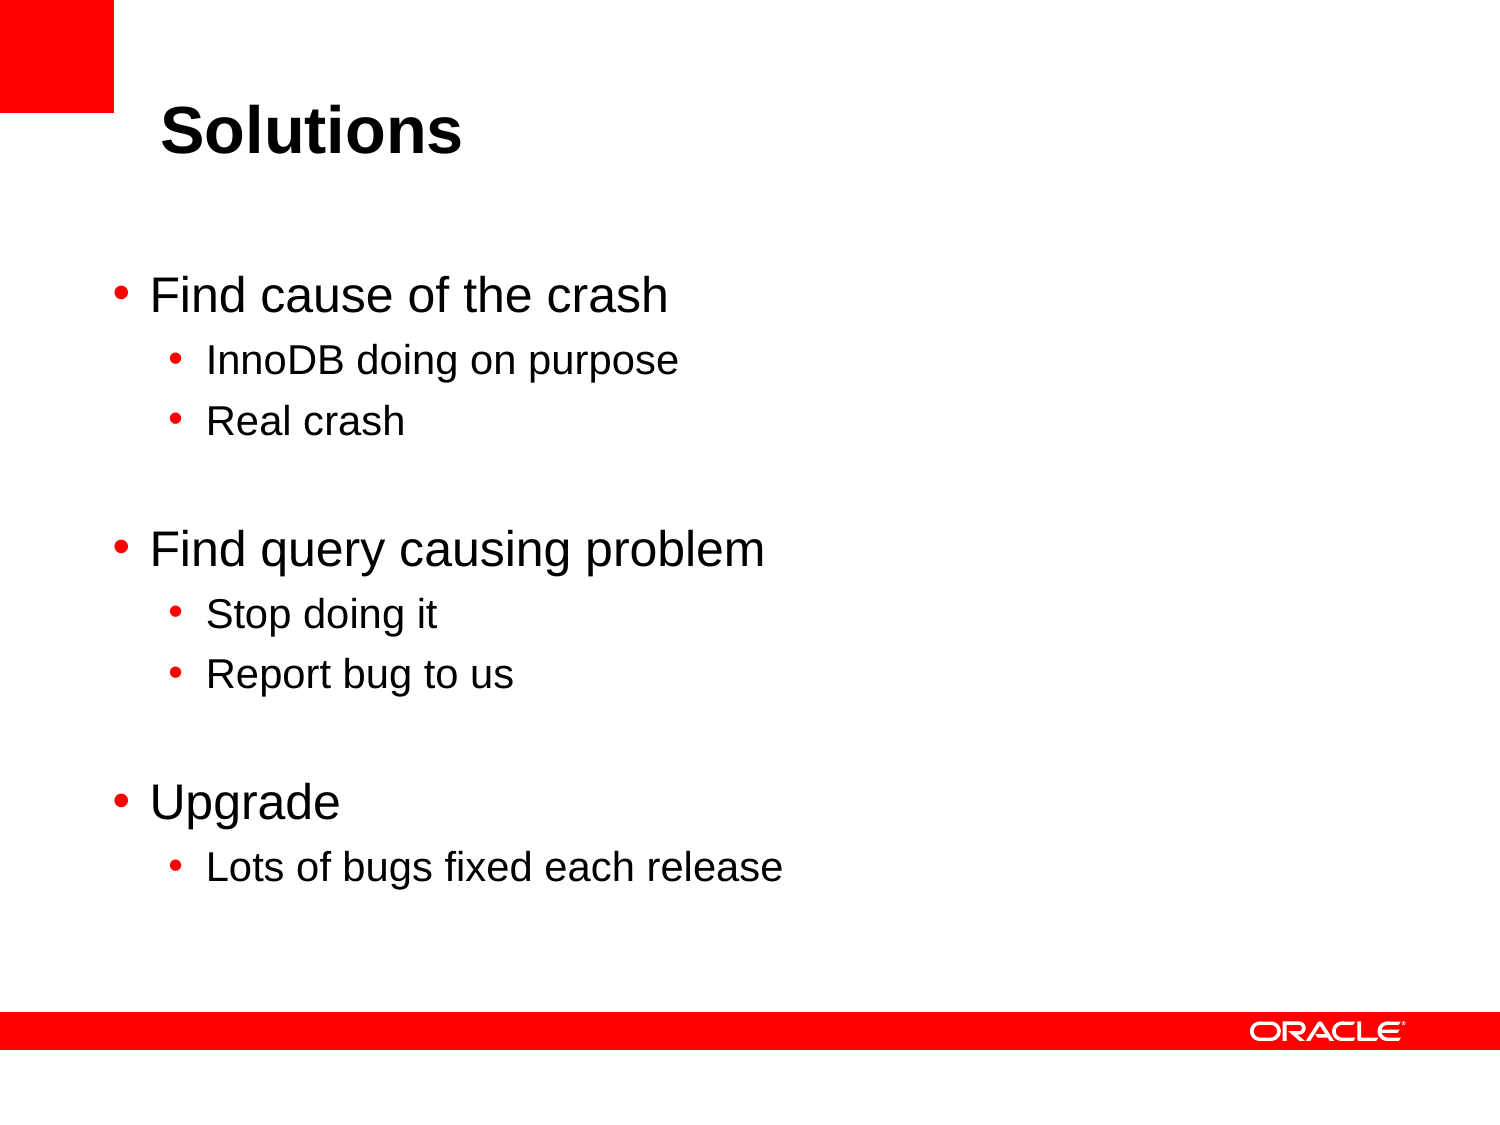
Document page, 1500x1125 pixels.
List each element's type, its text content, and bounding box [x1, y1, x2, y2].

picture [0, 1012, 1500, 1050]
list Find cause of the crash InnoDB doing on purpose Real crash Find query causing problem Stop doing it Report bug to us Upgrade Lots of bugs fixed each release [112, 262, 1349, 975]
picture [0, 0, 114, 113]
title Solutions [145, 49, 1390, 205]
